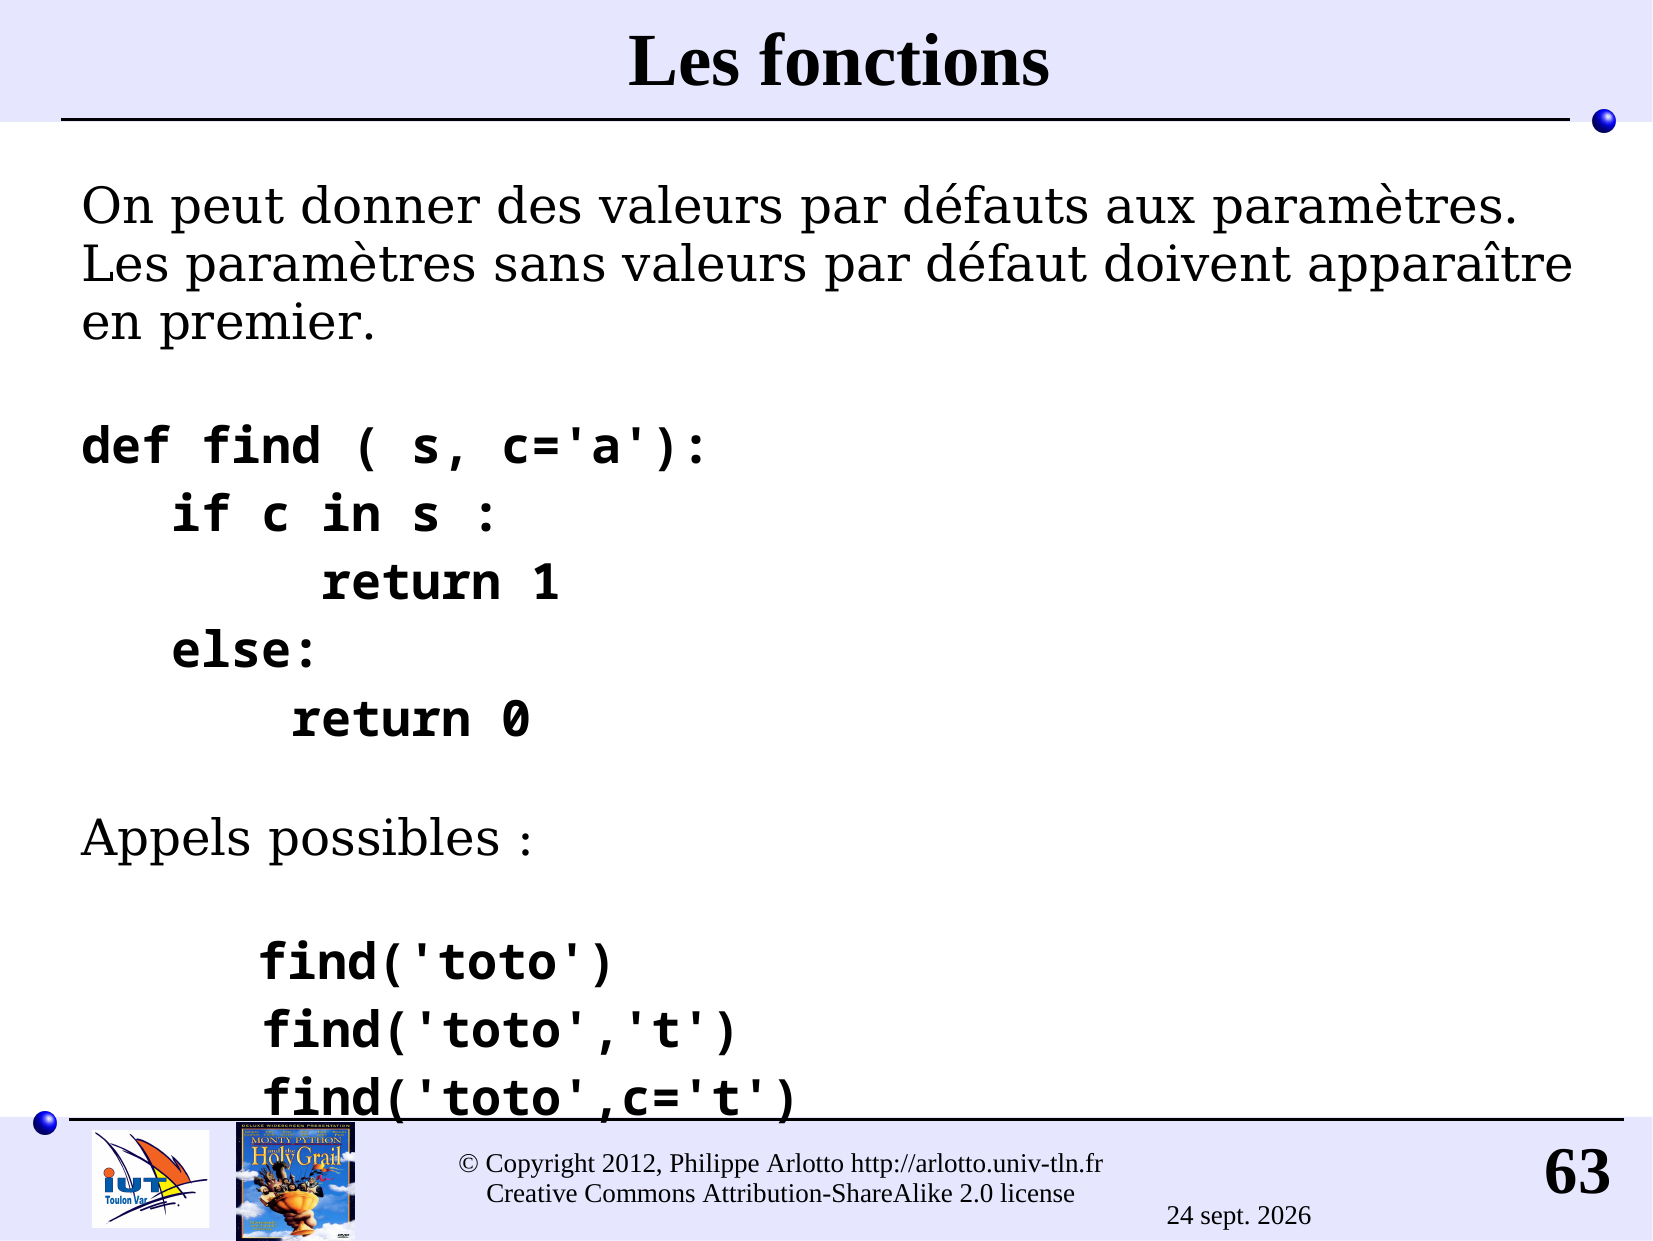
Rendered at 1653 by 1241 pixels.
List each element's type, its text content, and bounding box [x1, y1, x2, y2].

title Les fonctions [95, 14, 1585, 107]
text_box On peut donner des valeurs par défauts aux paramètres. Les paramètres sans valeurs par défaut doivent apparaître en premier. def find ( s, c='a'): if c in s : return 1 else: return 0 Appels possibles : find('toto') find('toto','t') find('toto',c='t') [81, 176, 1602, 1122]
picture [236, 1122, 355, 1241]
